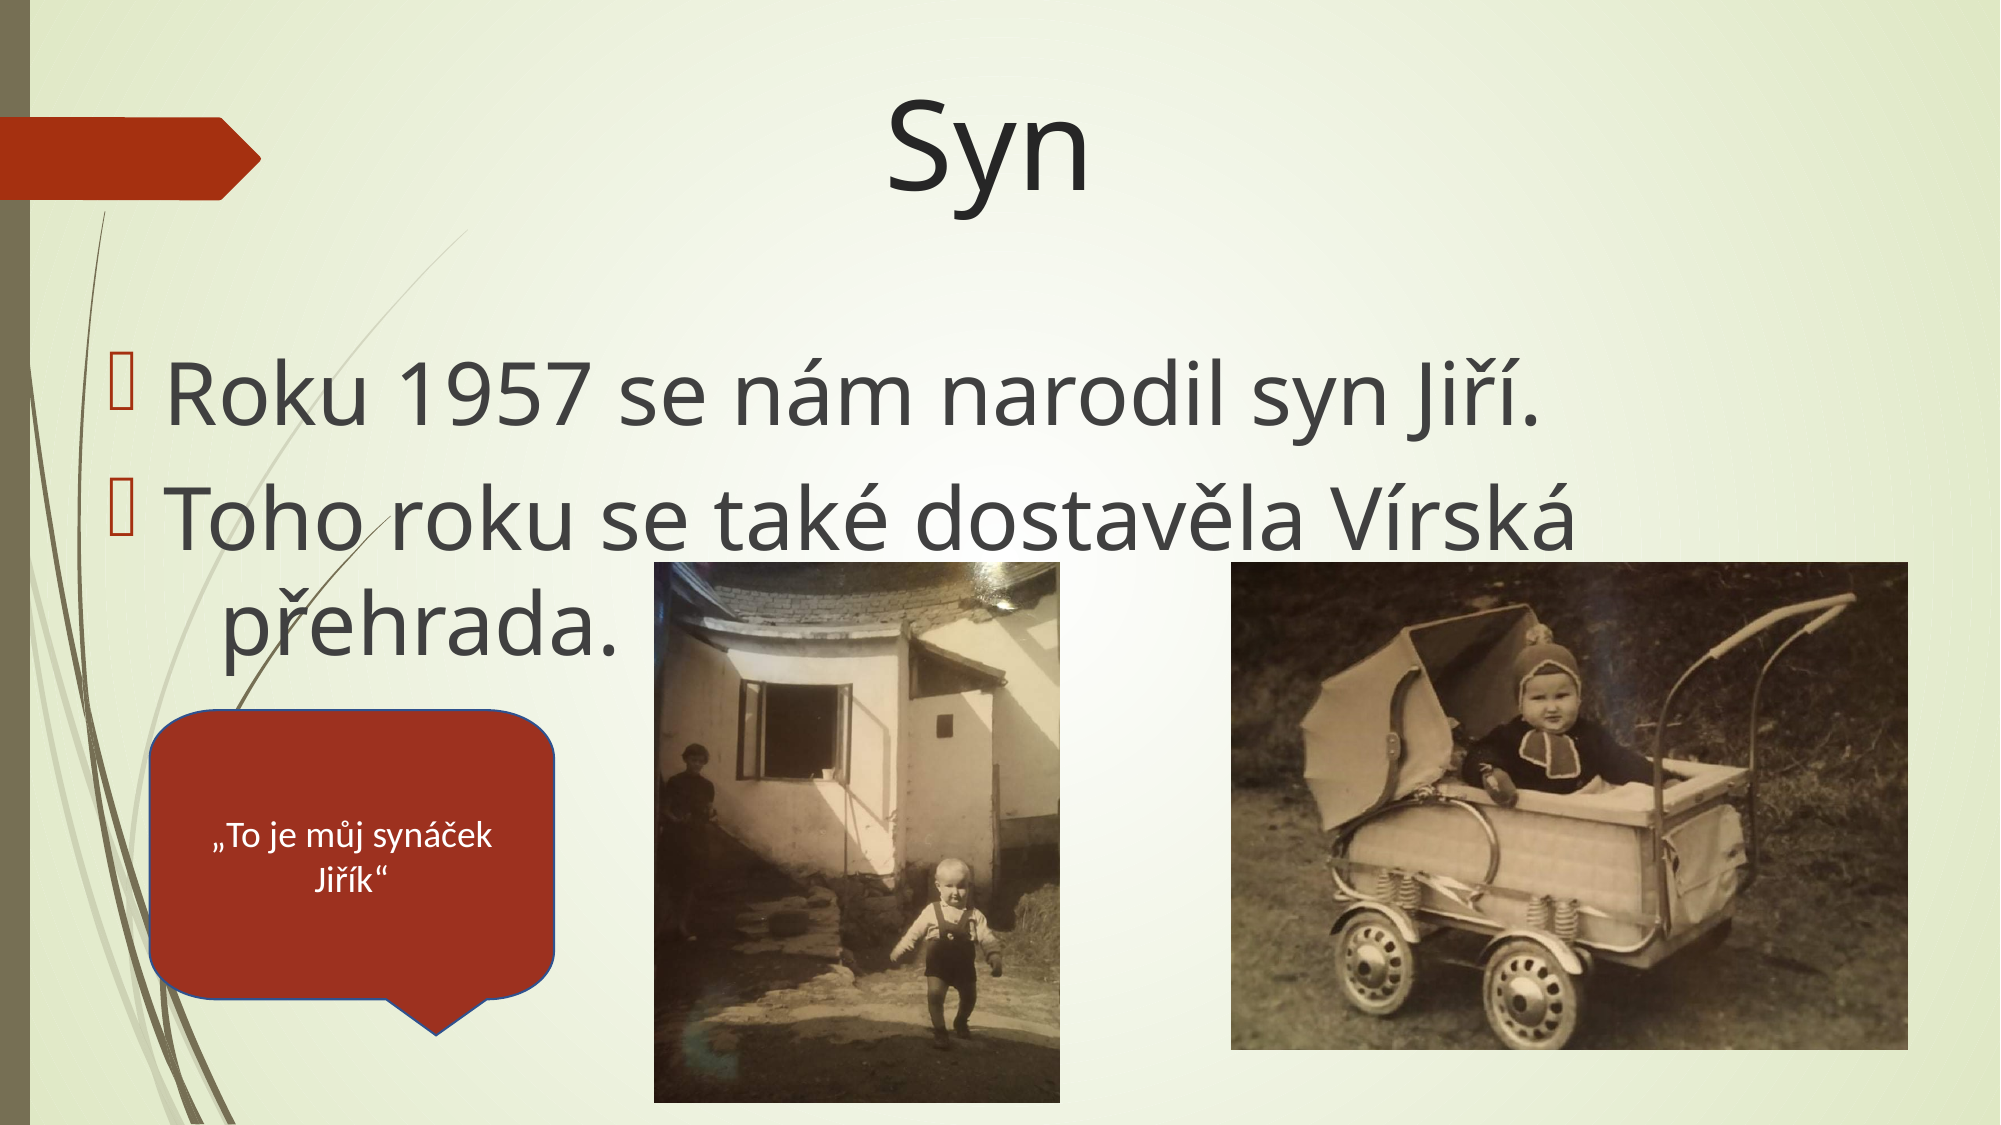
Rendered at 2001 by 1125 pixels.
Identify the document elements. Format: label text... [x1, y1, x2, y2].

picture [1231, 562, 1908, 1050]
list Roku 1957 se nám narodil syn Jiří. Toho roku se také dostavěla Vírská přehrada. [92, 329, 1888, 1068]
text_box „To je můj synáček Jiřík“ [149, 710, 554, 1036]
title Syn [92, 57, 1888, 271]
picture [654, 562, 1060, 1103]
